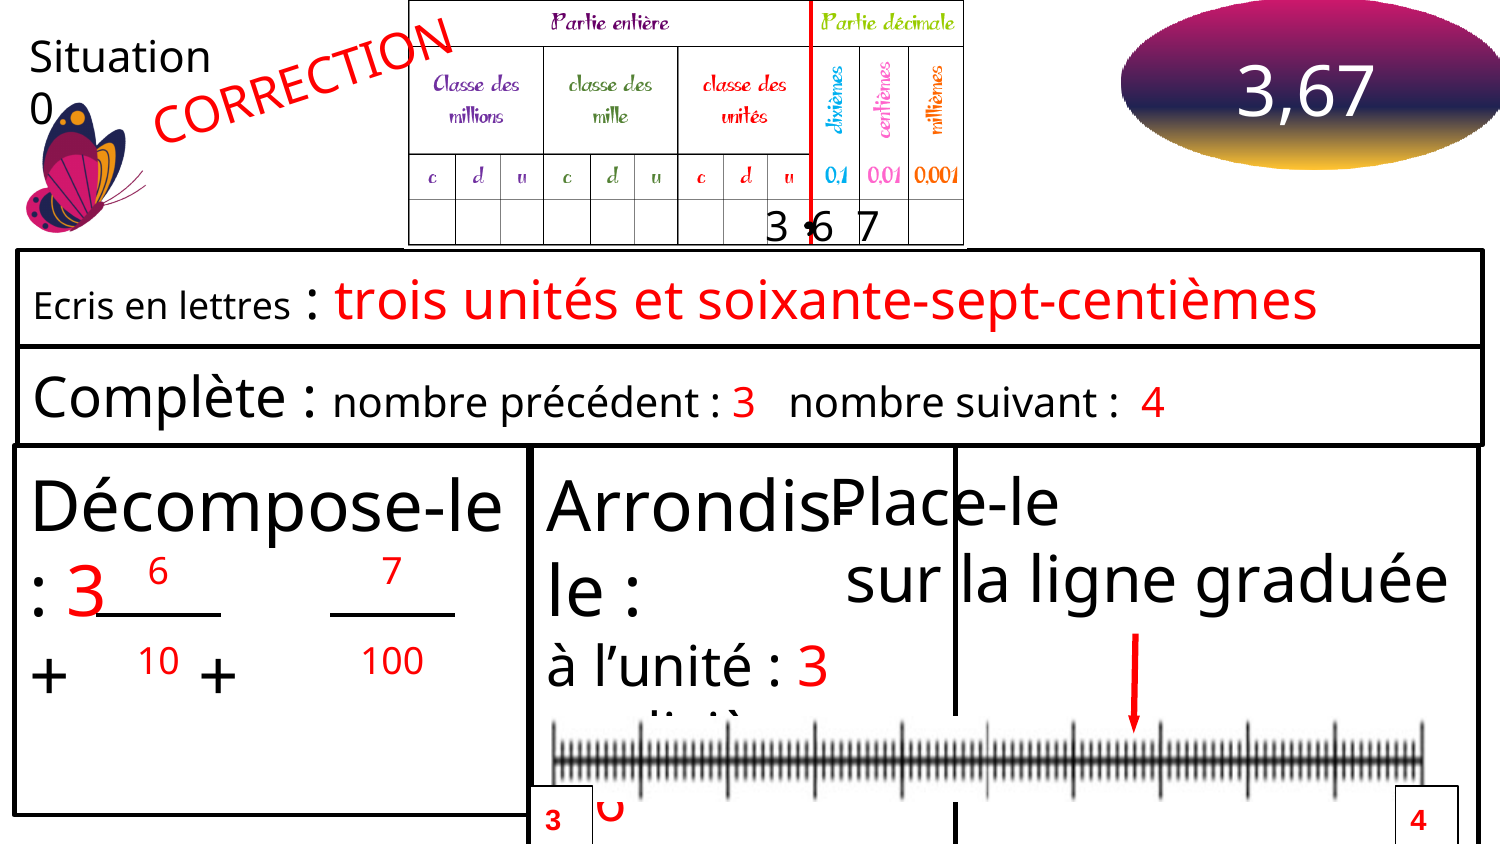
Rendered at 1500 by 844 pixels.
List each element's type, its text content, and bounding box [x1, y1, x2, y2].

text_box Décompose-le : 3 + + [14, 445, 526, 734]
picture [0, 97, 188, 248]
text_box 3 [530, 786, 593, 844]
text_box Place-le sur la ligne graduée [528, 445, 1479, 844]
text_box Situation 0 [14, 13, 232, 97]
text_box 7 100 [330, 531, 455, 699]
text_box Complète : nombre précédent : 3 nombre suivant : 4 [17, 346, 1483, 446]
text_box 3 6 7 [750, 185, 946, 266]
text_box 6 10 [96, 531, 221, 613]
text_box 3,67 [1130, 30, 1500, 147]
text_box CORRECTION [125, 0, 606, 177]
text_box 4 [1395, 786, 1458, 844]
picture [1080, 0, 1500, 186]
text_box Ecris en lettres : trois unités et soixante-sept-centièmes [17, 250, 1483, 344]
text_box 6 10 [96, 617, 221, 699]
picture [404, 0, 967, 249]
picture [35, 97, 48, 121]
